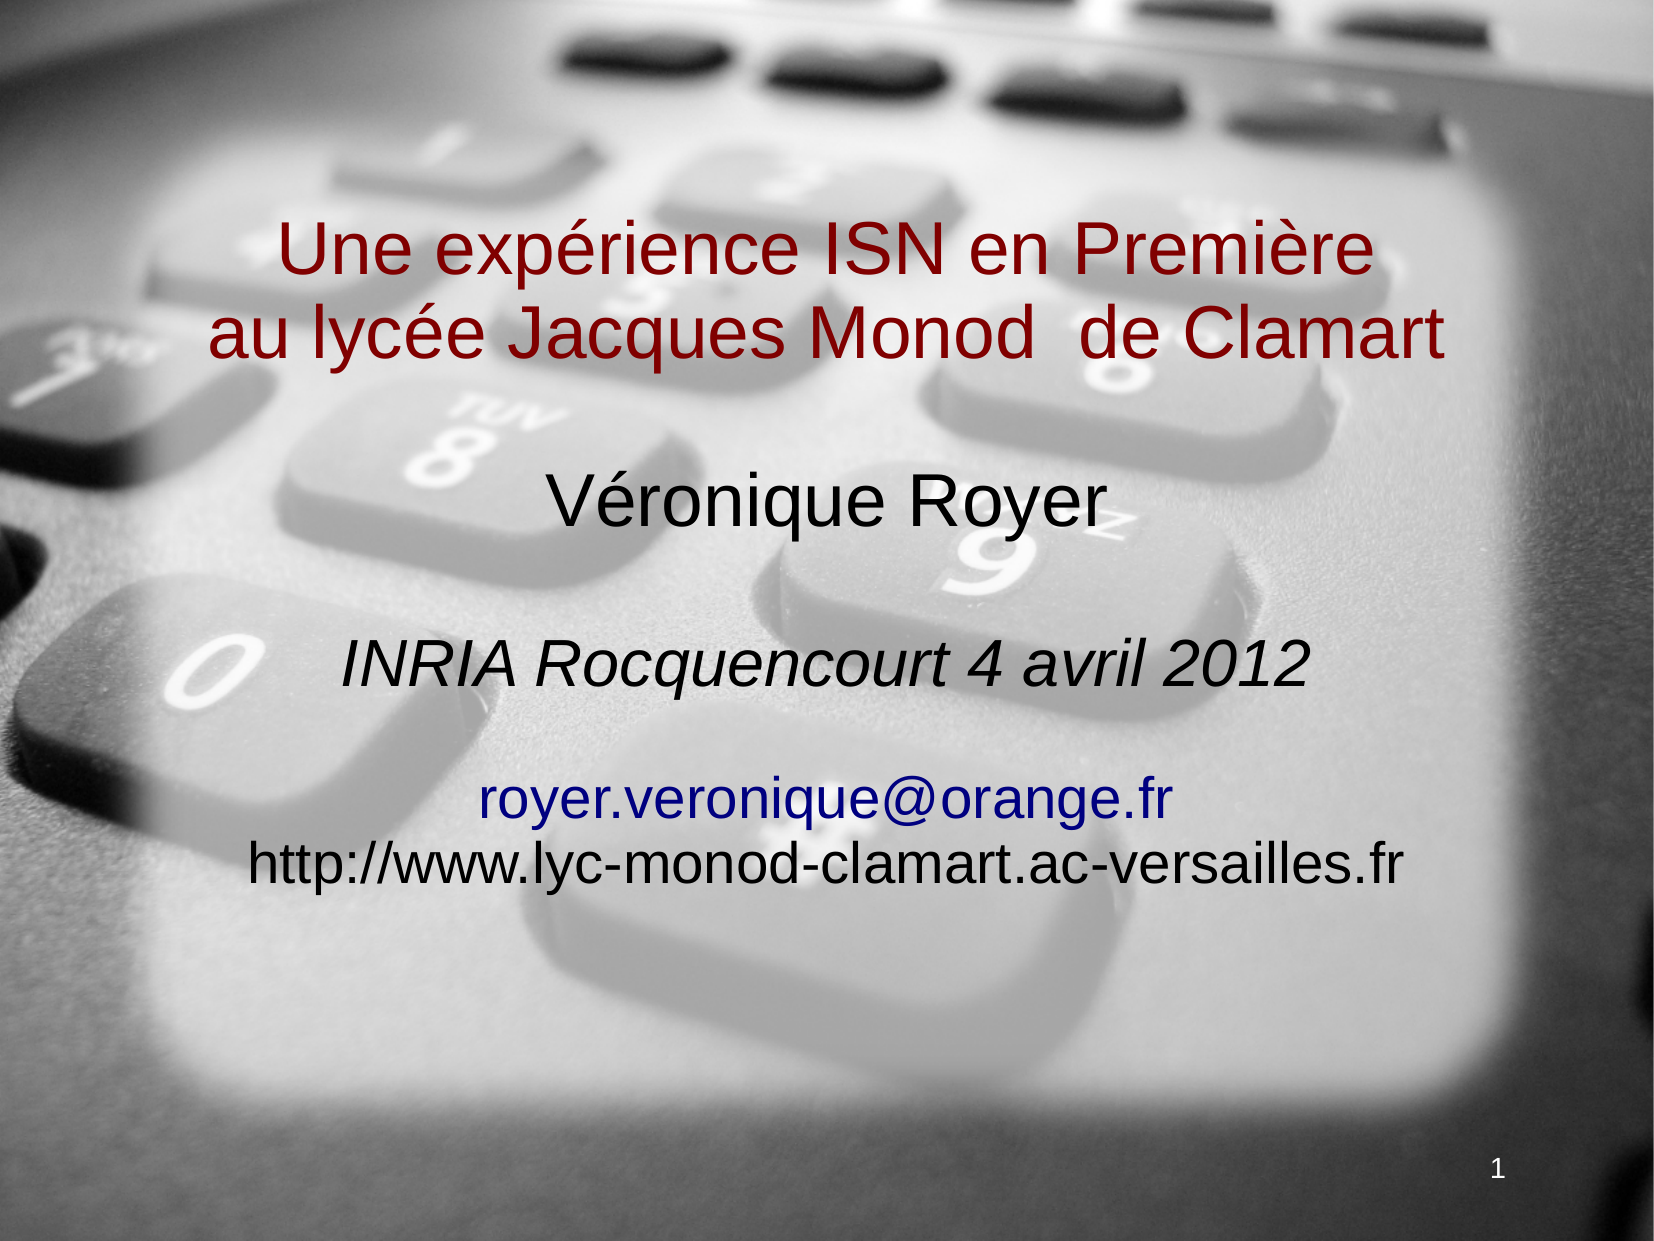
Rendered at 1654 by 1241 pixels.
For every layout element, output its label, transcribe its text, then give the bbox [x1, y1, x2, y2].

picture [0, 0, 1654, 1241]
title Une expérience ISN en Première au lycée Jacques Monod de Clamart Véronique Royer INRIA Rocquencourt 4 avril 2012 royer.veronique@orange.fr http://www.lyc-monod-clamart.ac-versailles.fr [147, 38, 1506, 1101]
